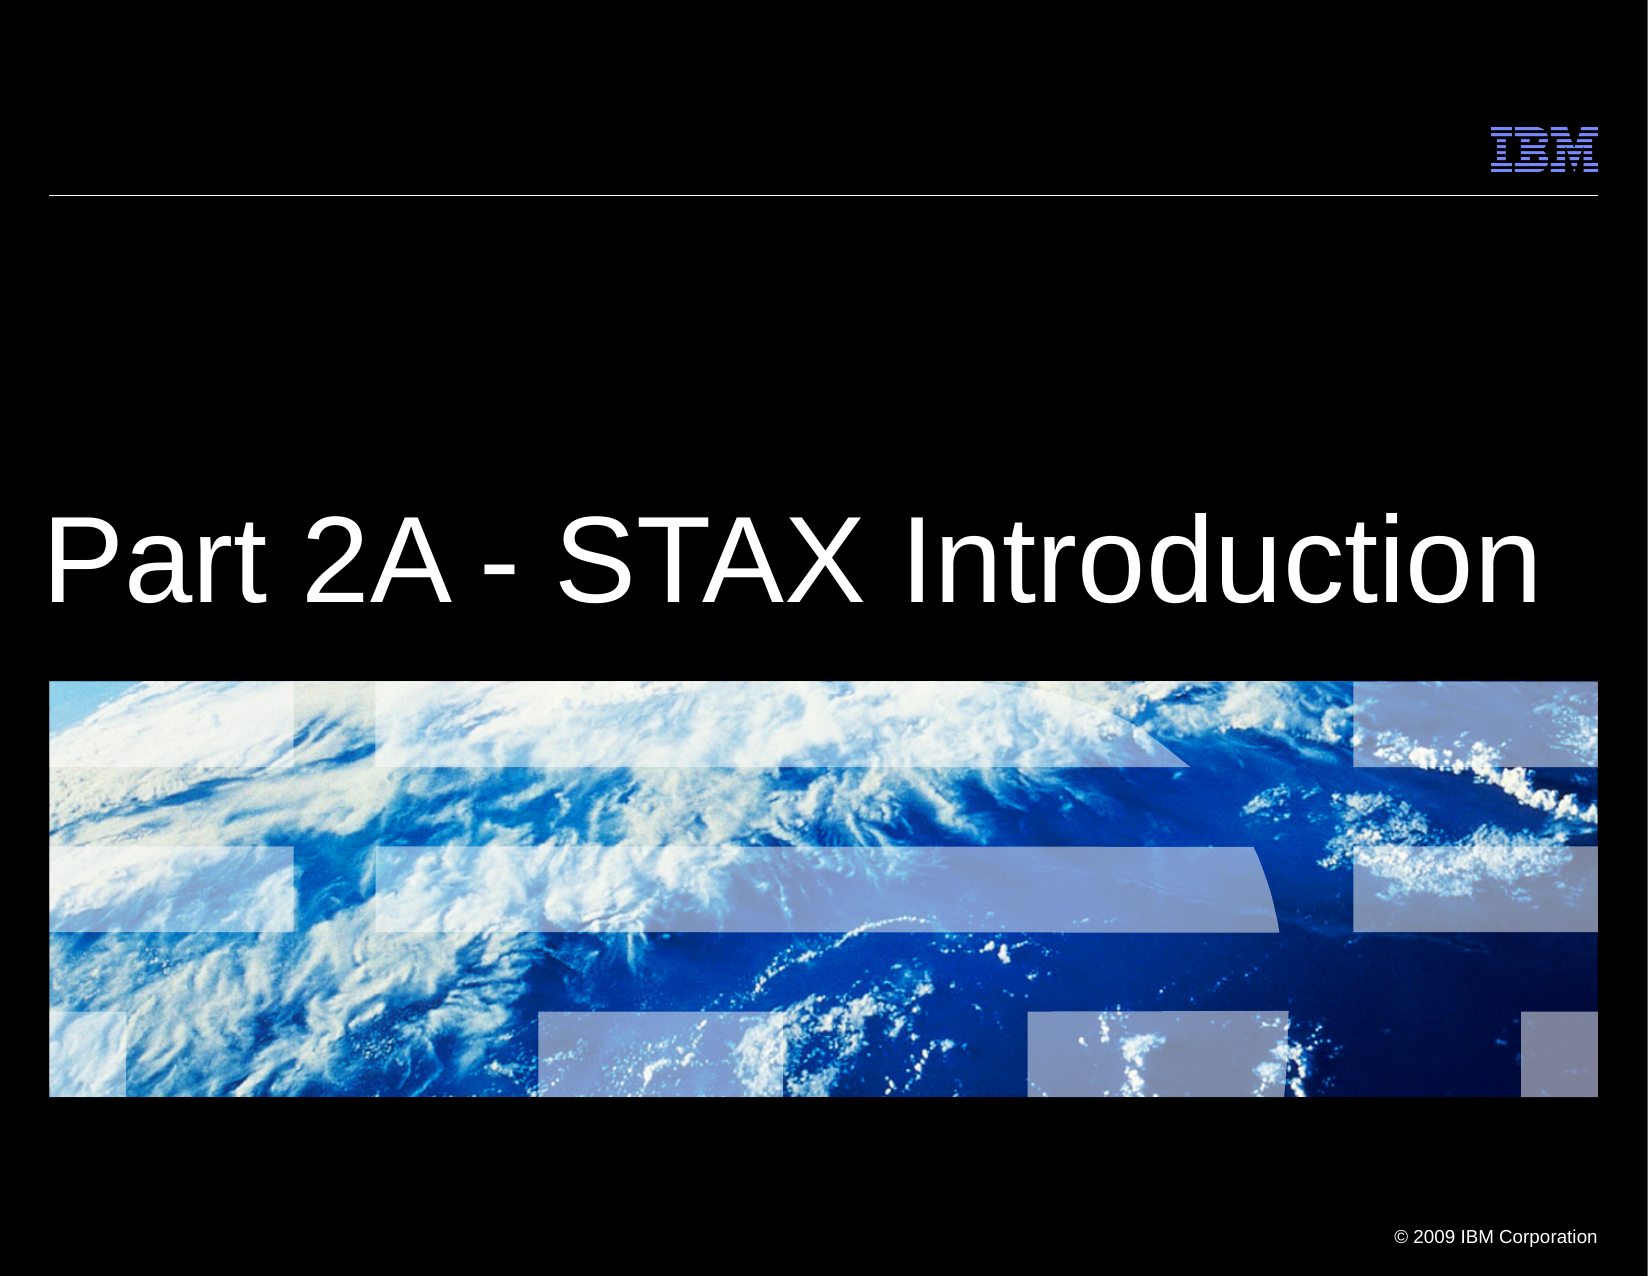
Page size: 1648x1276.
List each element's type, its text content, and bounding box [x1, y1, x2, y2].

picture [49, 681, 1598, 1097]
picture [1491, 127, 1598, 172]
title Part 2A - STAX Introduction [25, 263, 1598, 638]
